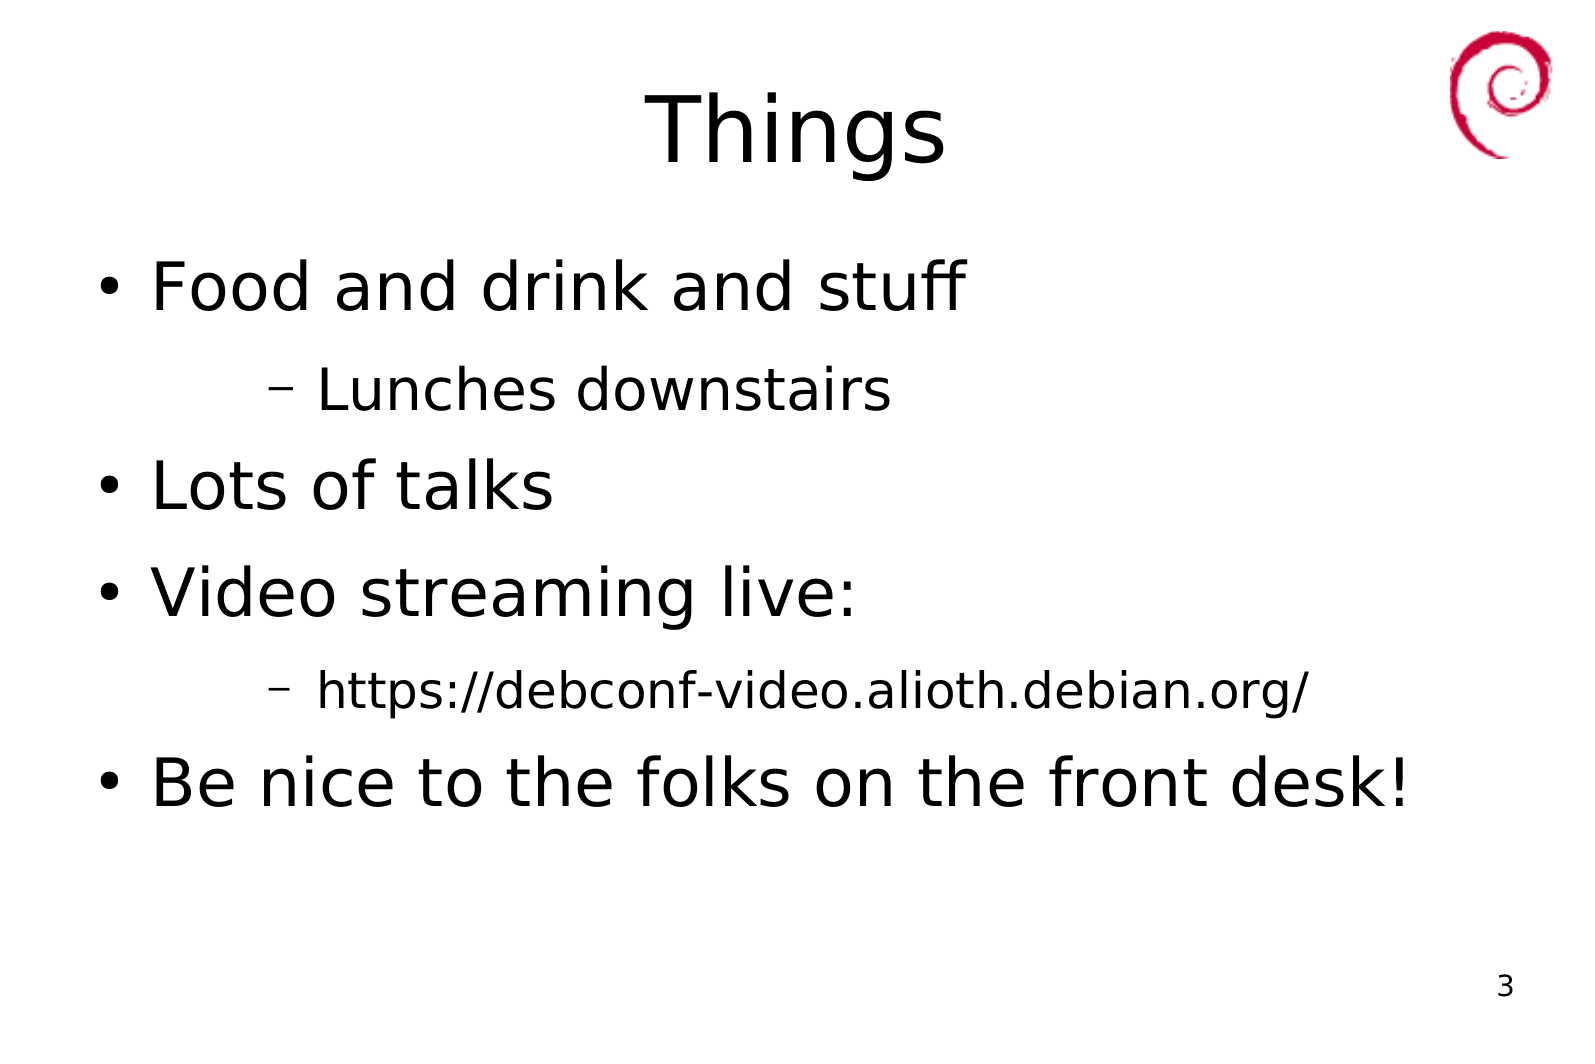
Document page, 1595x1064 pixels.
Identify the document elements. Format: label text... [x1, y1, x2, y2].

title Things [79, 42, 1515, 220]
picture [1450, 31, 1555, 159]
list Food and drink and stuff Lunches downstairs Lots of talks Video streaming live: https://debconf-video.alioth.debian.org/ Be nice to the folks on the front desk! [79, 248, 1515, 1037]
